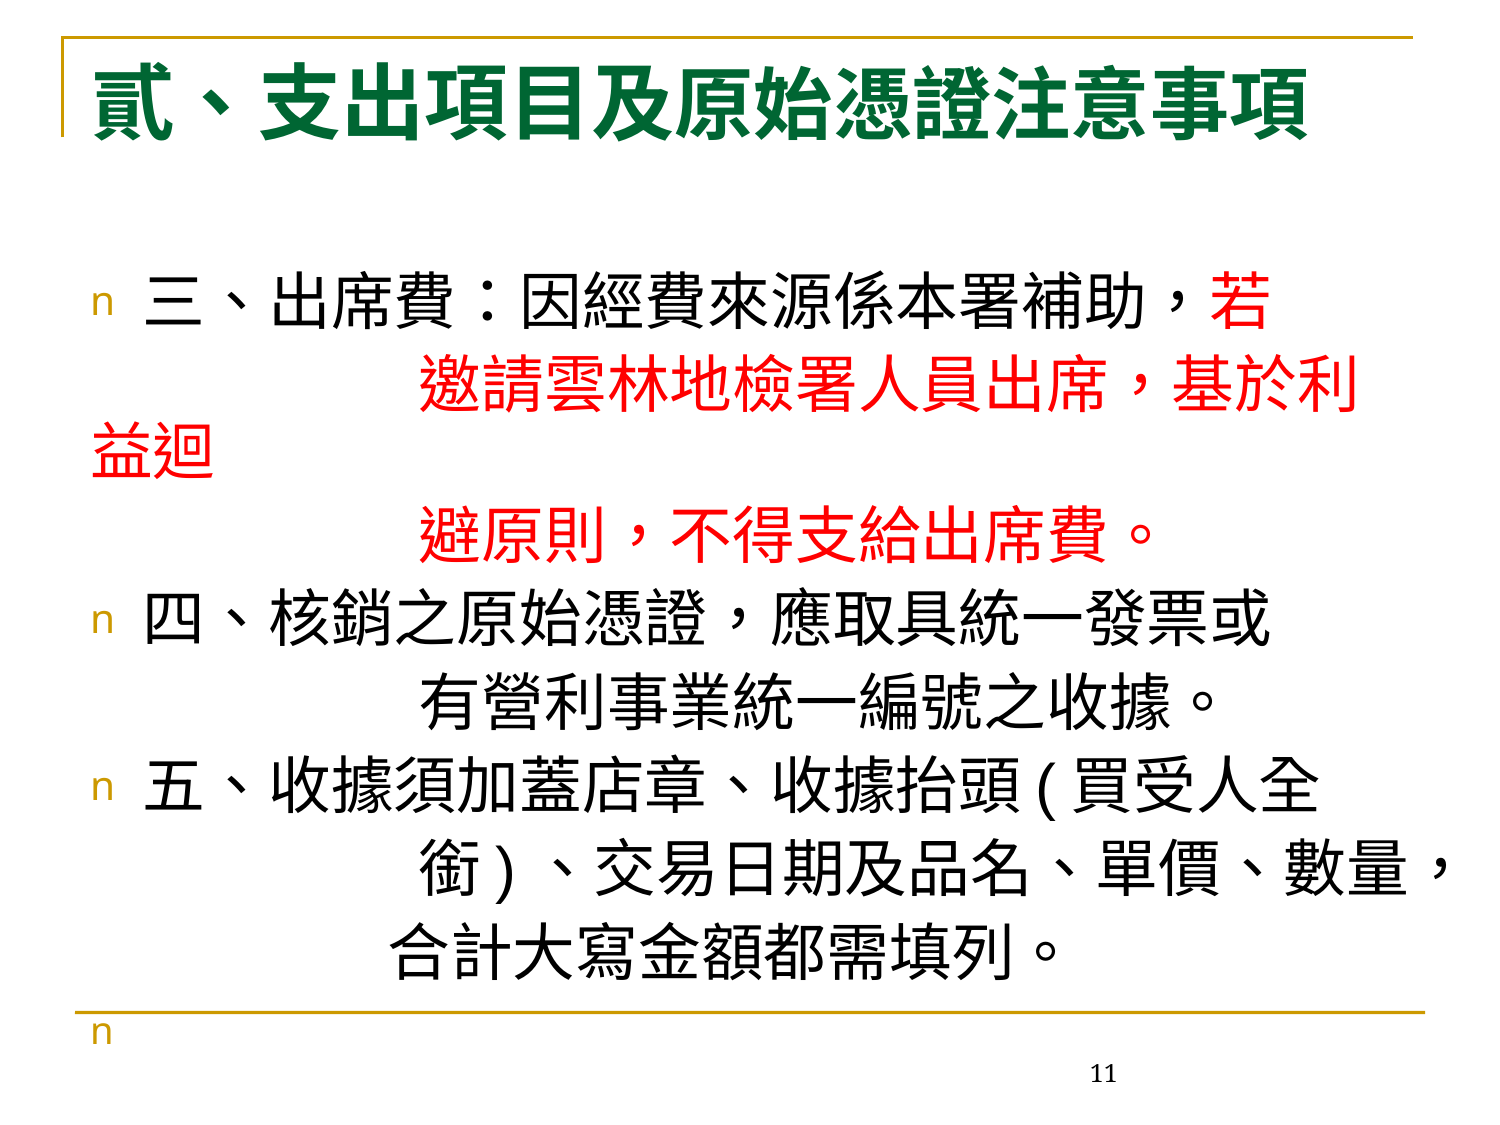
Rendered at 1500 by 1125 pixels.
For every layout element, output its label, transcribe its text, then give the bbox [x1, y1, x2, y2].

title 貳、支出項目及原始憑證注意事項 [76, 42, 1427, 230]
text_box [1074, 1024, 1426, 1100]
list 三、出席費：因經費來源係本署補助，若 邀請雲林地檢署人員出席，基於利益迴 避原則，不得支給出席費。 四、核銷之原始憑證，應取具統一發票或 有營利事業統一編號之收據。 五、收據須加蓋店章、收據抬頭(買受人全 銜)、交易日期及品名、單價、數量， 合計大寫金額都需填列。 [75, 262, 1426, 1015]
